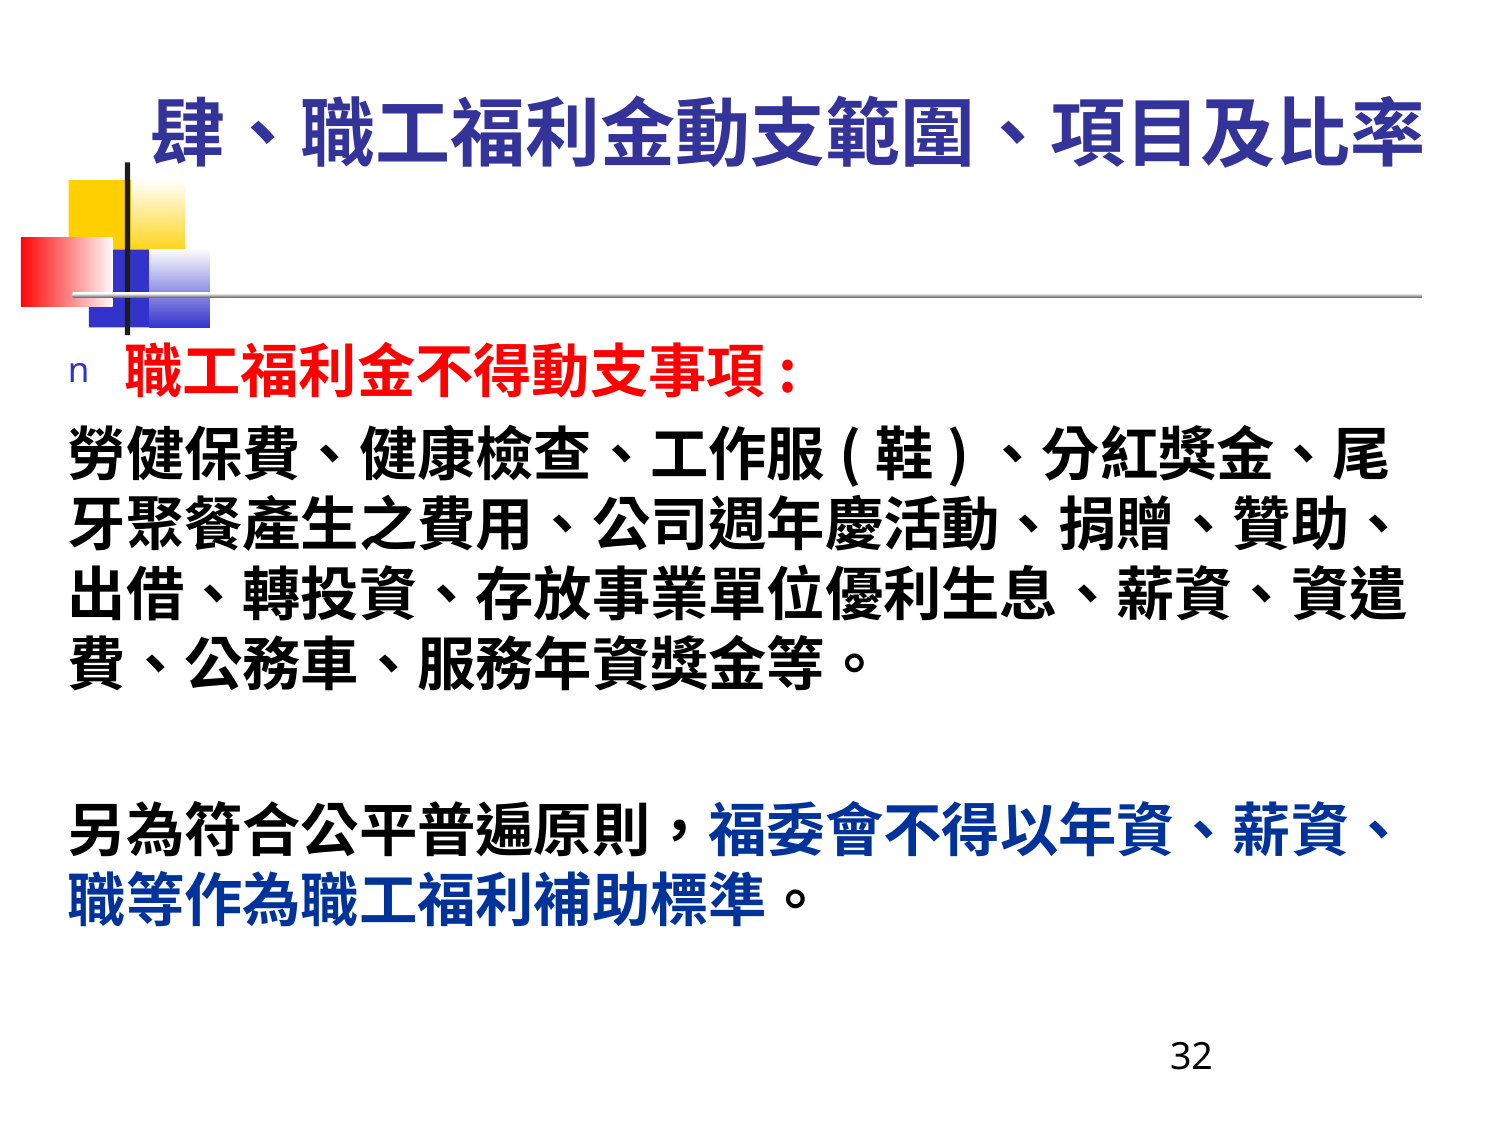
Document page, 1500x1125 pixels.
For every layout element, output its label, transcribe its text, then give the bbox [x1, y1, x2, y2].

list 職工福利金不得動支事項: 勞健保費、健康檢查、工作服(鞋)、分紅獎金、尾牙聚餐產生之費用、公司週年慶活動、捐贈、贊助、出借、轉投資、存放事業單位優利生息、薪資、資遣費、公務車、服務年資獎金等。 另為符合公平普遍原則，福委會不得以年資、薪資、職等作為職工福利補助標準。 [53, 326, 1458, 1047]
title 肆、職工福利金動支範圍、項目及比率 [135, 78, 1471, 266]
slide_number <編號> [1155, 1024, 1468, 1100]
